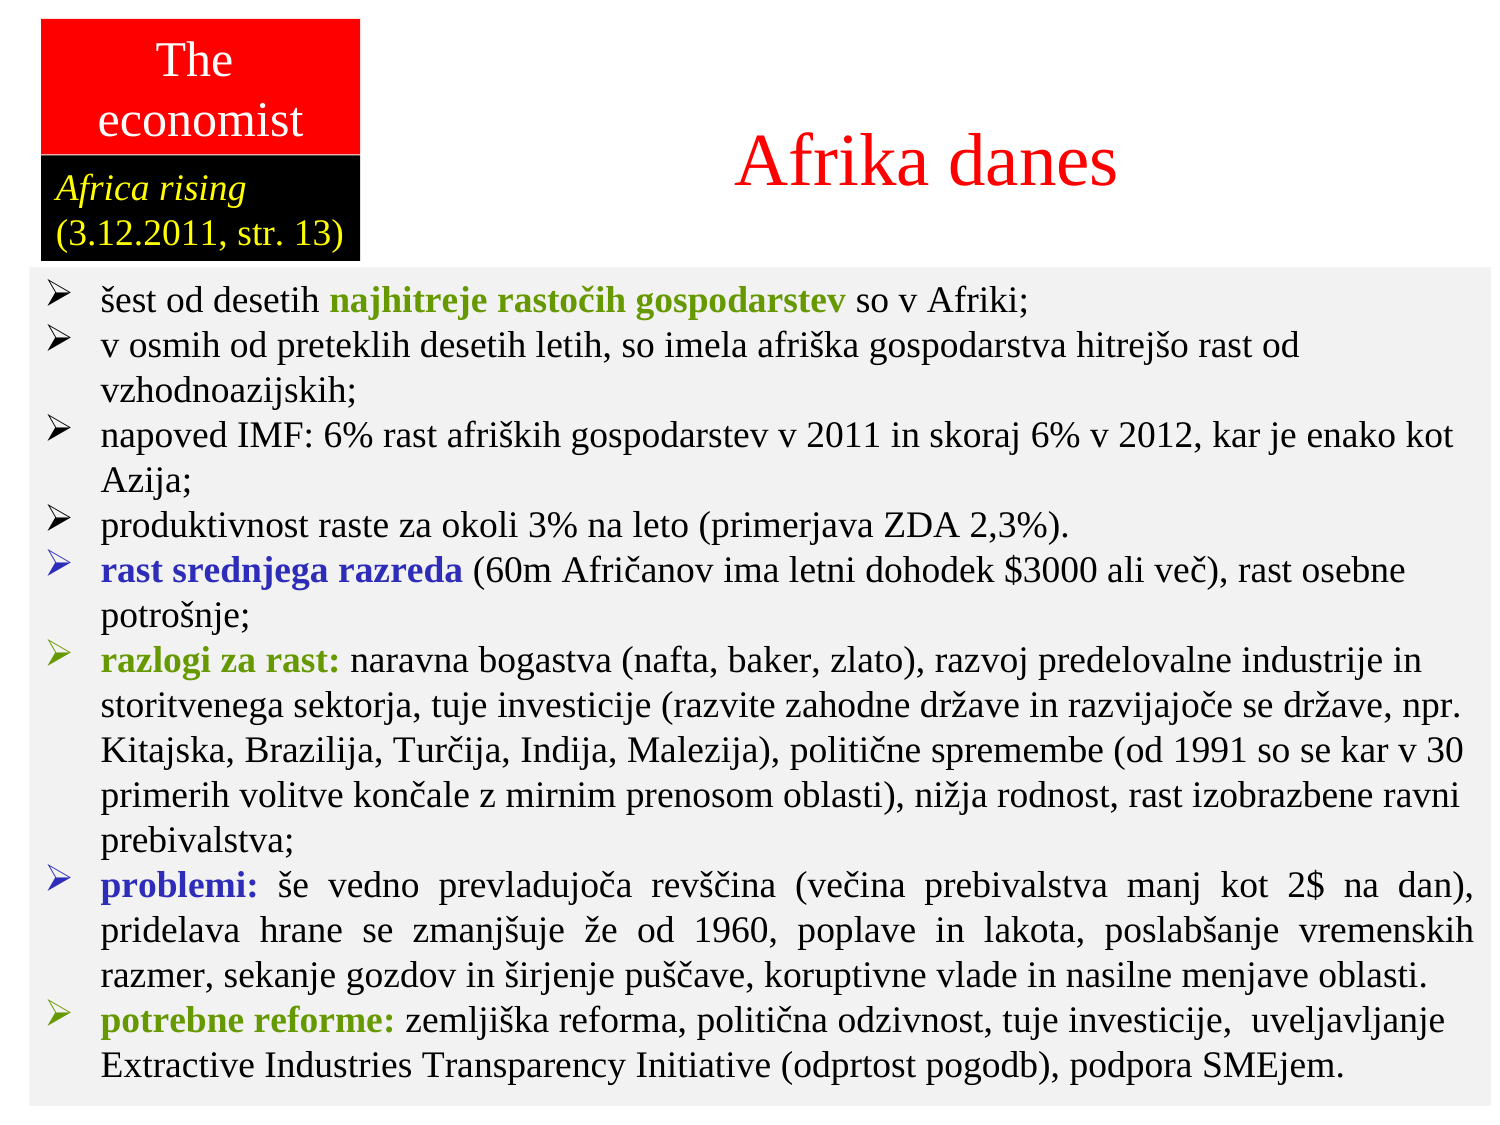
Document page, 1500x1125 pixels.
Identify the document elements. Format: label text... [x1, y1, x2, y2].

text_box The economist [41, 18, 361, 155]
title Afrika danes [537, 102, 1317, 208]
text_box šest od desetih najhitreje rastočih gospodarstev so v Afriki; v osmih od preteklih desetih letih, so imela afriška gospodarstva hitrejšo rast od vzhodnoazijskih; napoved IMF: 6% rast afriških gospodarstev v 2011 in skoraj 6% v 2012, kar je enako kot Azija; produktivnost raste za okoli 3% na leto (primerjava ZDA 2,3%). rast srednjega razreda (60m Afričanov ima letni dohodek $3000 ali več), rast osebne potrošnje; razlogi za rast: naravna bogastva (nafta, baker, zlato), razvoj predelovalne industrije in storitvenega sektorja, tuje investicije (razvite zahodne države in razvijajoče se države, npr. Kitajska, Brazilija, Turčija, Indija, Malezija), politične spremembe (od 1991 so se kar v 30 primerih volitve končale z mirnim prenosom oblasti), nižja rodnost, rast izobrazbene ravni prebivalstva; problemi: še vedno prevladujoča revščina (večina prebivalstva manj kot 2$ na dan), pridelava hrane se zmanjšuje že od 1960, poplave in lakota, poslabšanje vremenskih razmer, sekanje gozdov in širjenje puščave, koruptivne vlade in nasilne menjave oblasti. potrebne reforme: zemljiška reforma, politična odzivnost, tuje investicije, uveljavljanje Extractive Industries Transparency Initiative (odprtost pogodb), podpora SMEjem. [29, 267, 1491, 1106]
text_box Africa rising (3.12.2011, str. 13) [41, 155, 361, 261]
